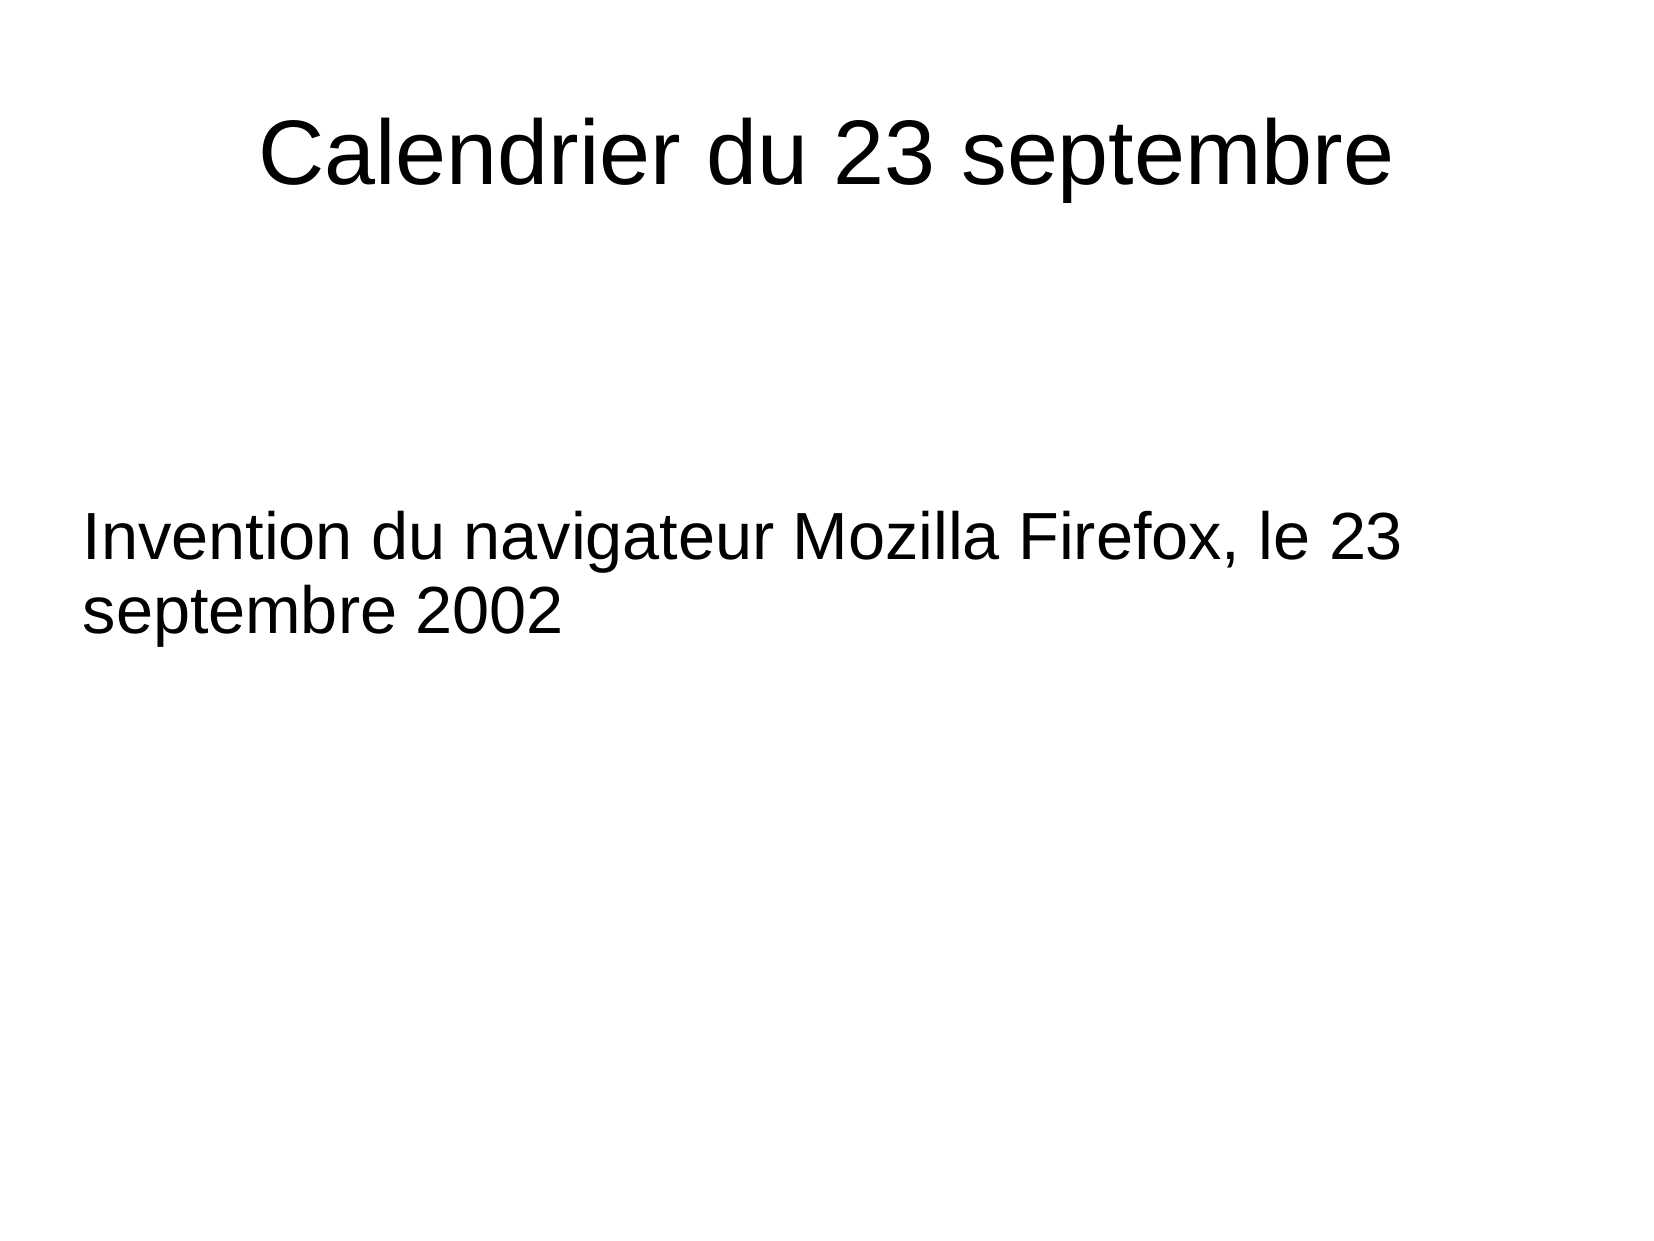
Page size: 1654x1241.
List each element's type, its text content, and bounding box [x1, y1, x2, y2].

list Invention du navigateur Mozilla Firefox, le 23 septembre 2002 [82, 290, 1571, 749]
title Calendrier du 23 septembre [82, 49, 1571, 257]
